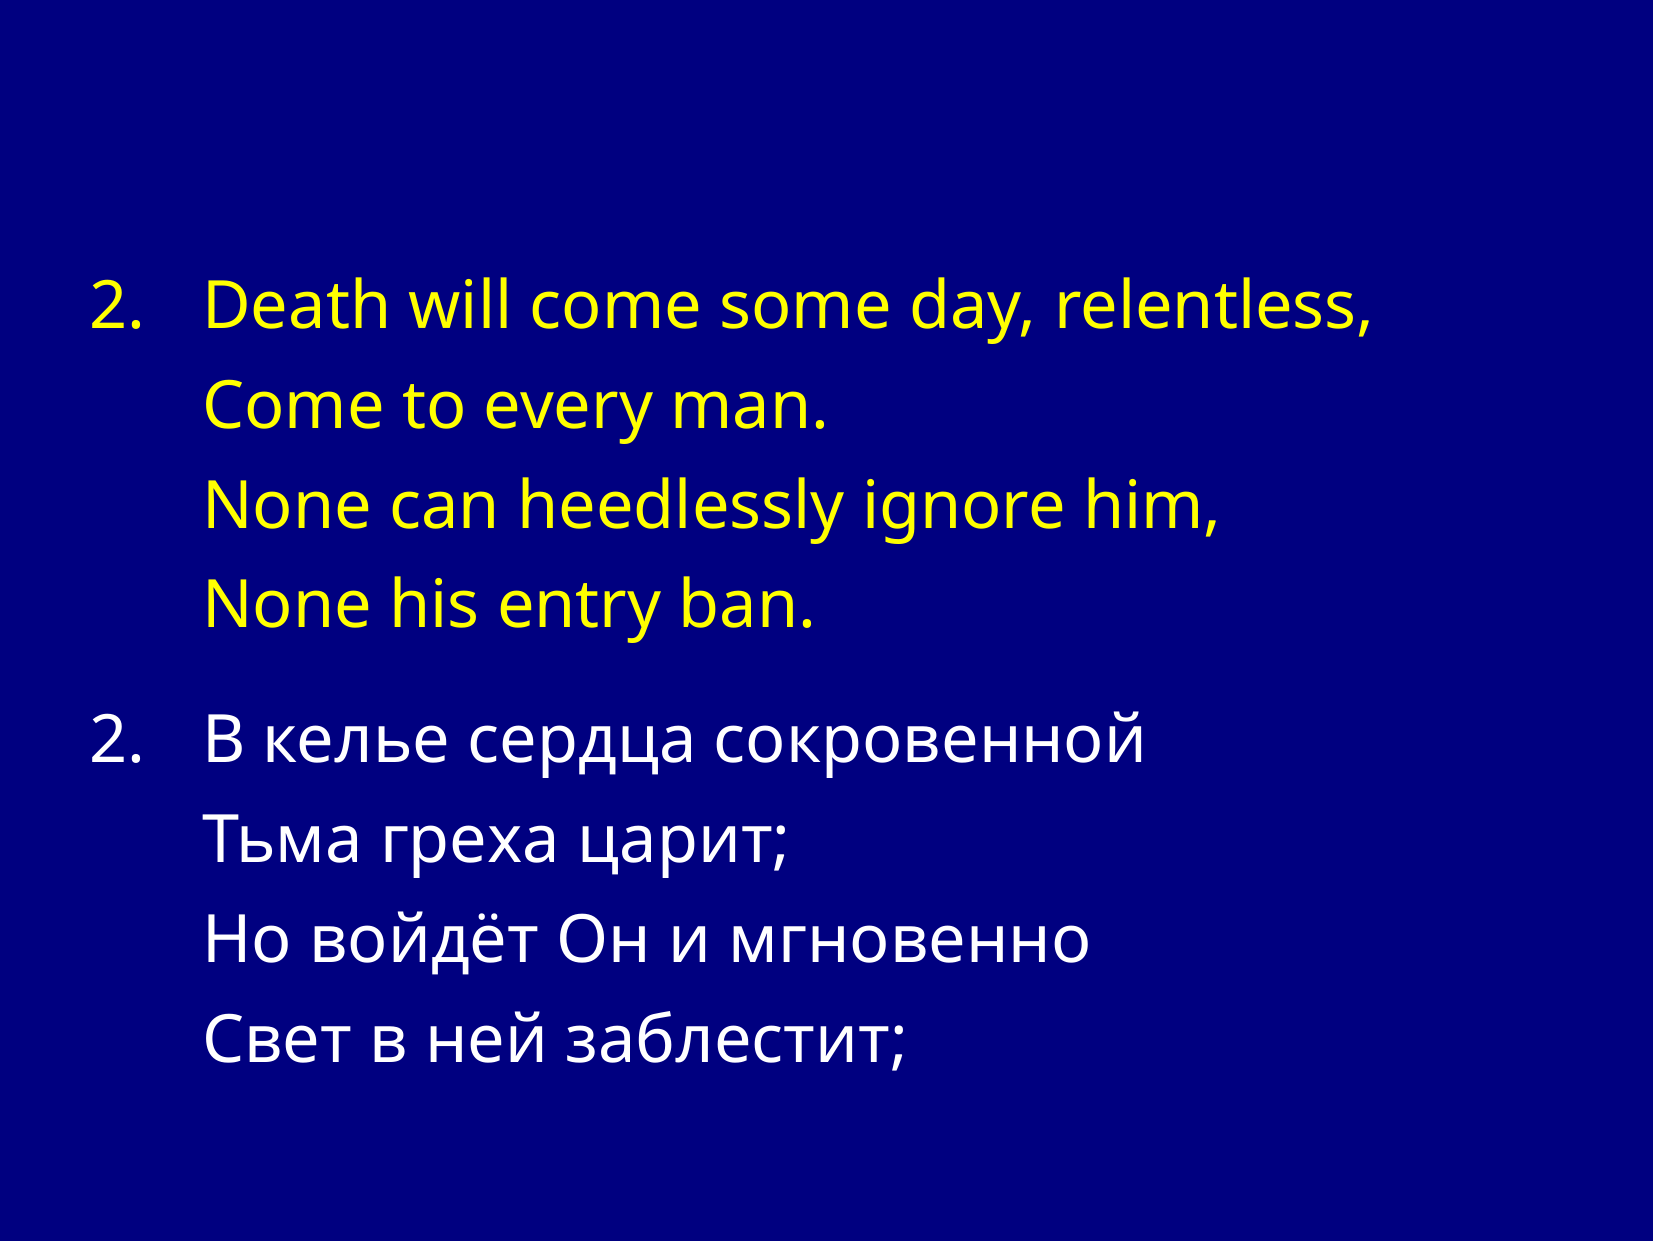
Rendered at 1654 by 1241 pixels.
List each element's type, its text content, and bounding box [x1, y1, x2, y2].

text_box 2. В келье сердца сокровенной Тьма греха царит; Но войдёт Он и мгновенно Свет в ней заблестит; [75, 675, 1576, 1163]
text_box 2. Death will come some day, relentless, Come to every man. None can heedlessly ignore him, None his entry ban. [75, 150, 1576, 638]
